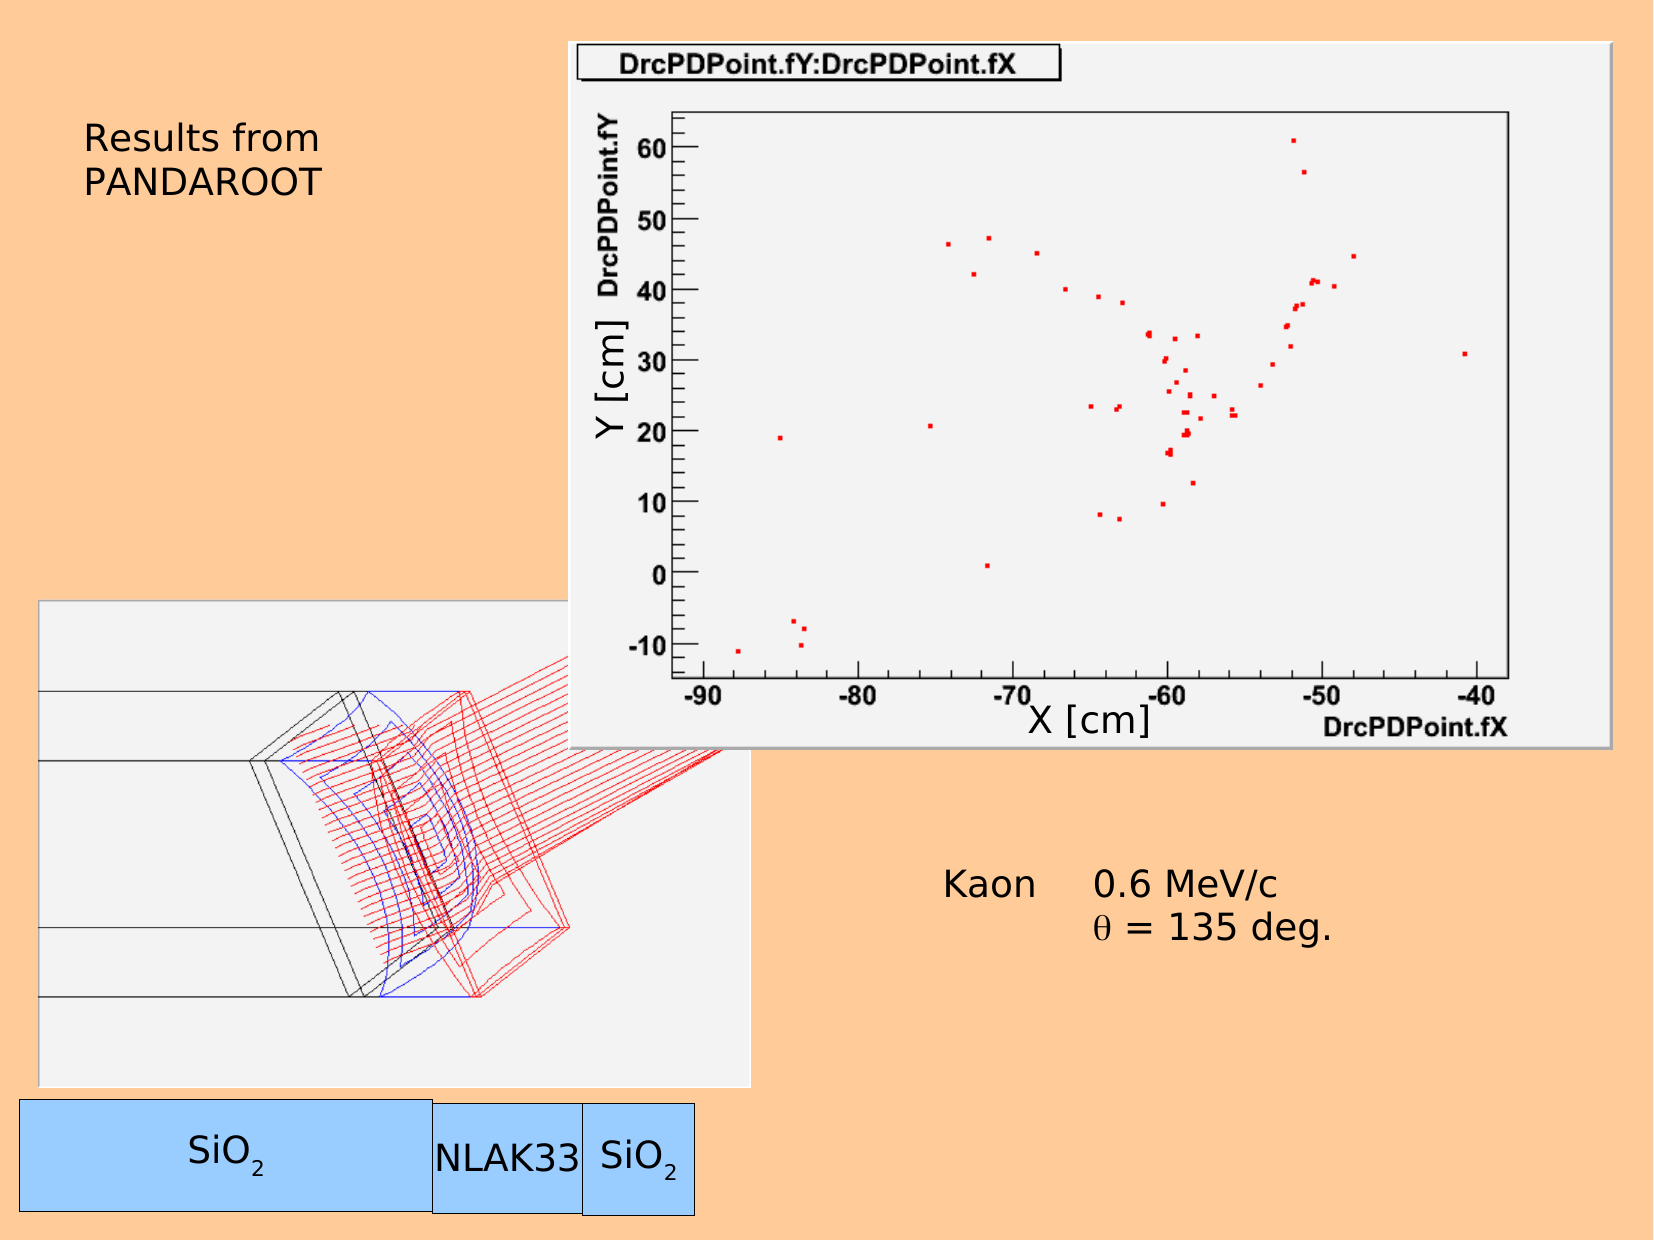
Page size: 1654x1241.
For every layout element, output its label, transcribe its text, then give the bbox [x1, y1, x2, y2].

text_box Results from PANDAROOT [68, 109, 338, 212]
text_box Y [cm] [581, 303, 641, 455]
text_box Kaon 0.6 MeV/c q = 135 deg. [927, 855, 1349, 963]
text_box SiO2 [19, 1099, 433, 1212]
text_box NLAK33 [432, 1103, 582, 1214]
text_box X [cm] [1012, 691, 1167, 751]
text_box SiO2 [582, 1103, 695, 1216]
picture [37, 41, 1613, 1088]
